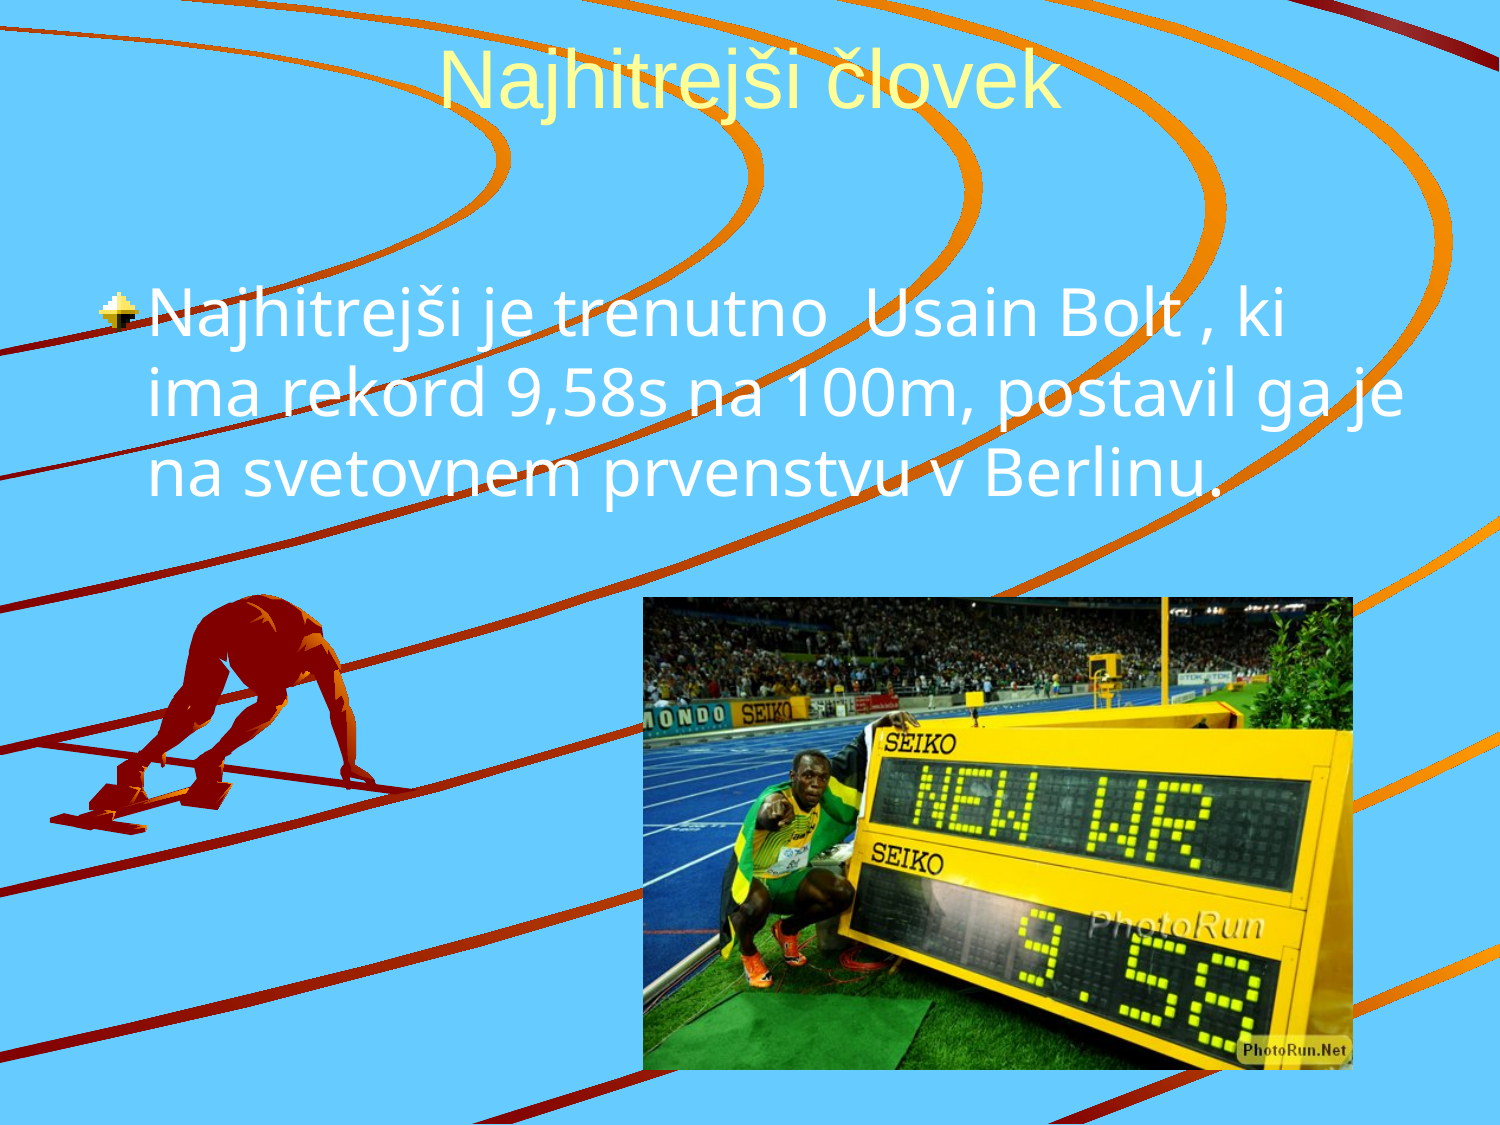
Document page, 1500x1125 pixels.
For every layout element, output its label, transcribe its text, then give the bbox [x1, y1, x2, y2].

picture [643, 597, 1353, 1070]
title Najhitrejši človek [75, 26, 1425, 233]
list Najhitrejši je trenutno Usain Bolt , ki ima rekord 9,58s na 100m, postavil ga je na svetovnem prvenstvu v Berlinu. [75, 262, 1425, 1006]
